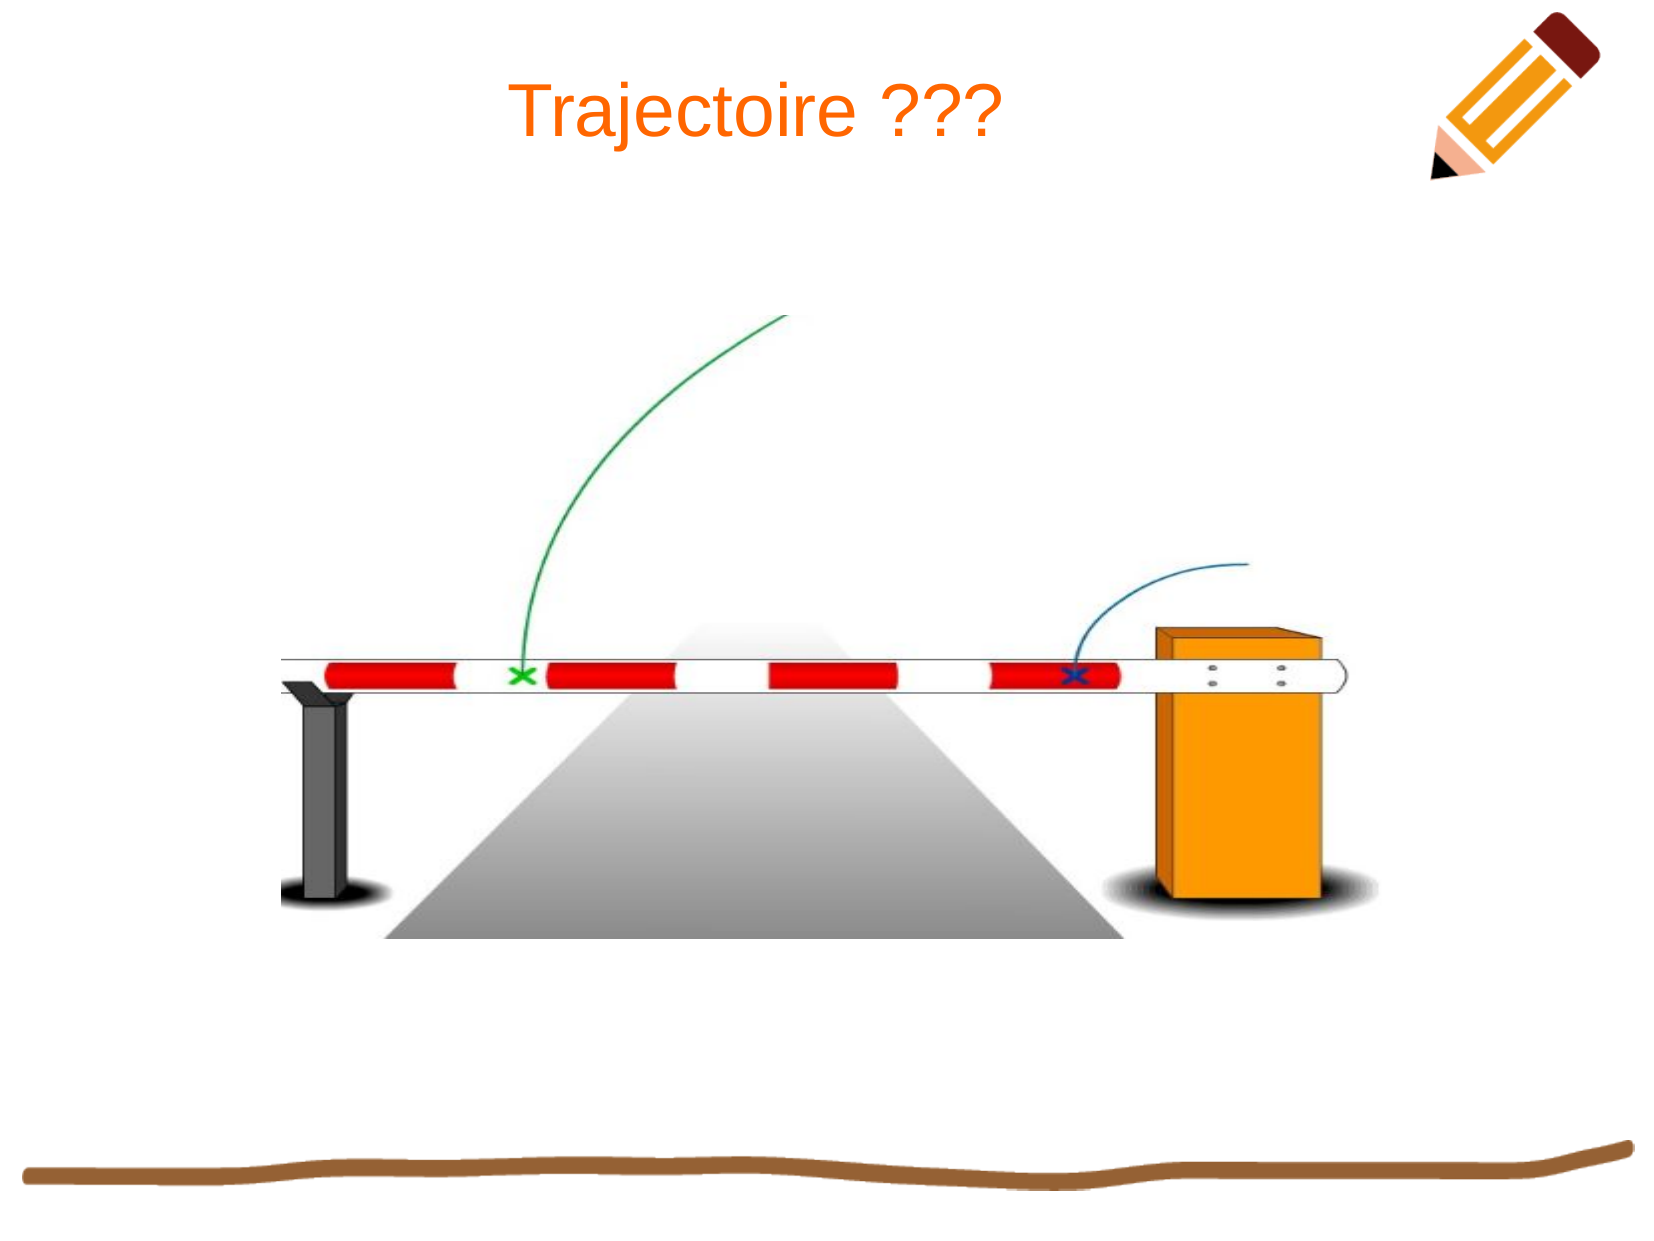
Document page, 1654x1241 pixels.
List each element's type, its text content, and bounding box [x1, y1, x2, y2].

title Trajectoire ??? [82, 49, 1430, 172]
picture [281, 315, 1391, 939]
picture [1430, 12, 1601, 181]
picture [22, 1140, 1635, 1191]
